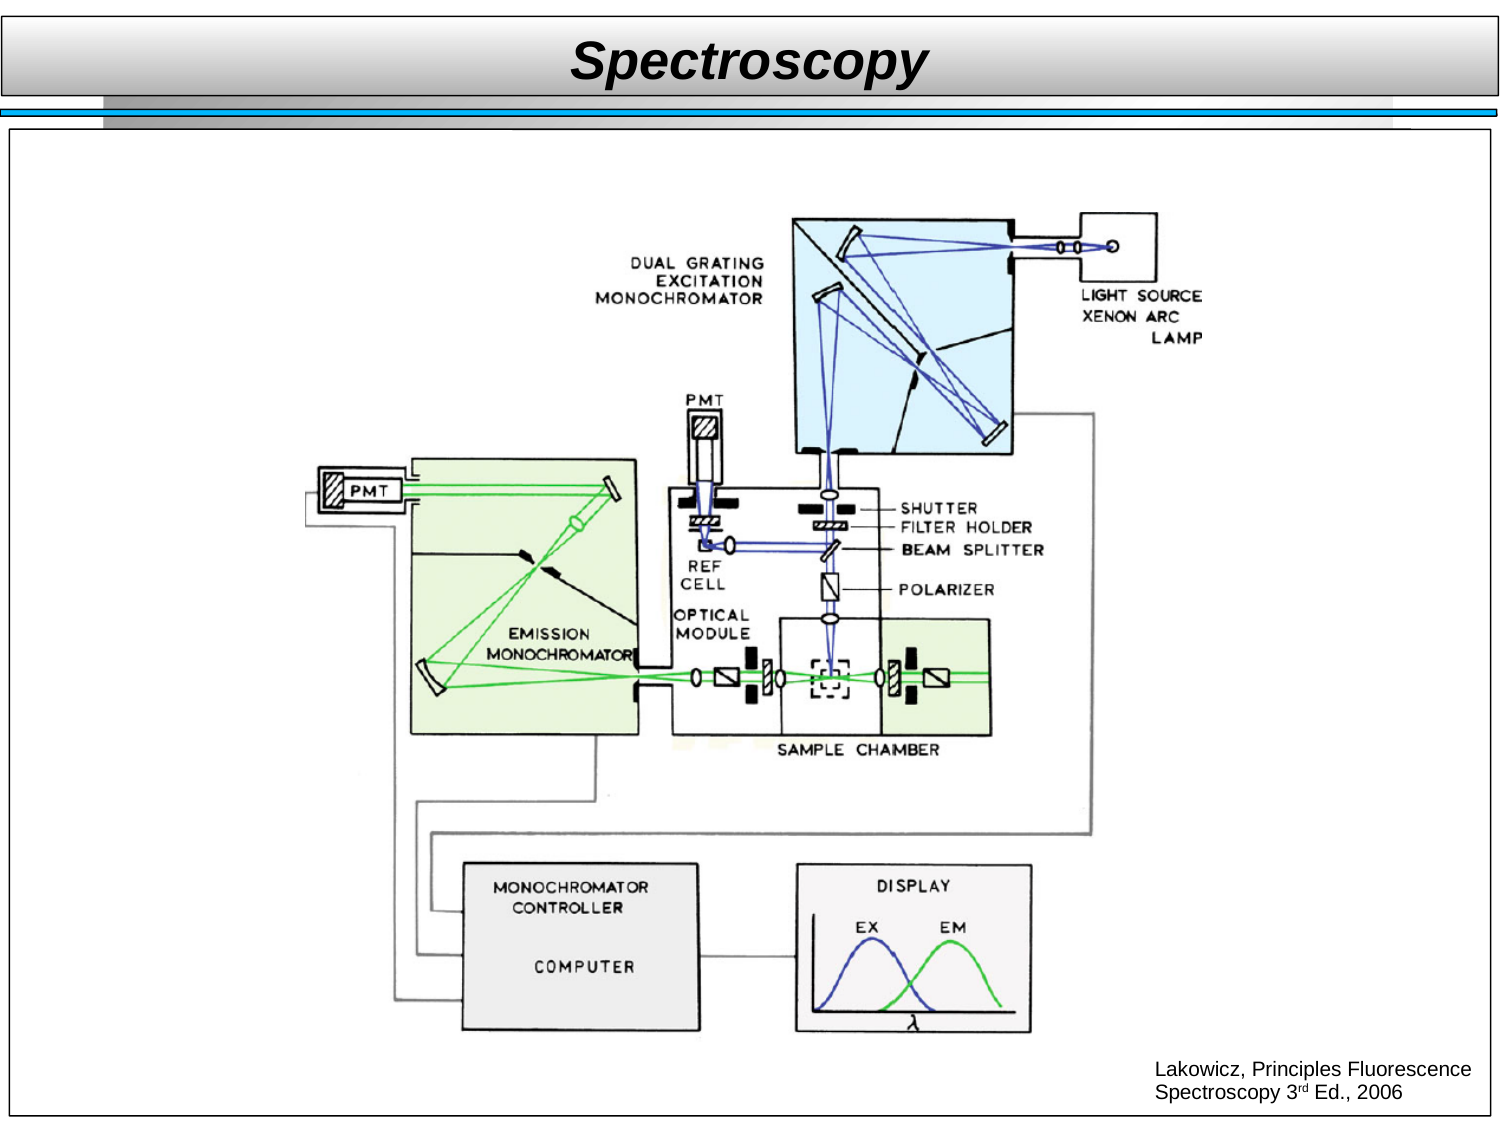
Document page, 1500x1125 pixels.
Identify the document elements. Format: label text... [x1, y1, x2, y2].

text_box [9, 129, 1491, 1116]
text_box [0, 109, 1497, 117]
text_box Spectroscopy [1, 16, 1499, 96]
picture [305, 212, 1202, 1044]
text_box Lakowicz, Principles Fluorescence Spectroscopy 3rd Ed., 2006 [1140, 1050, 1490, 1113]
